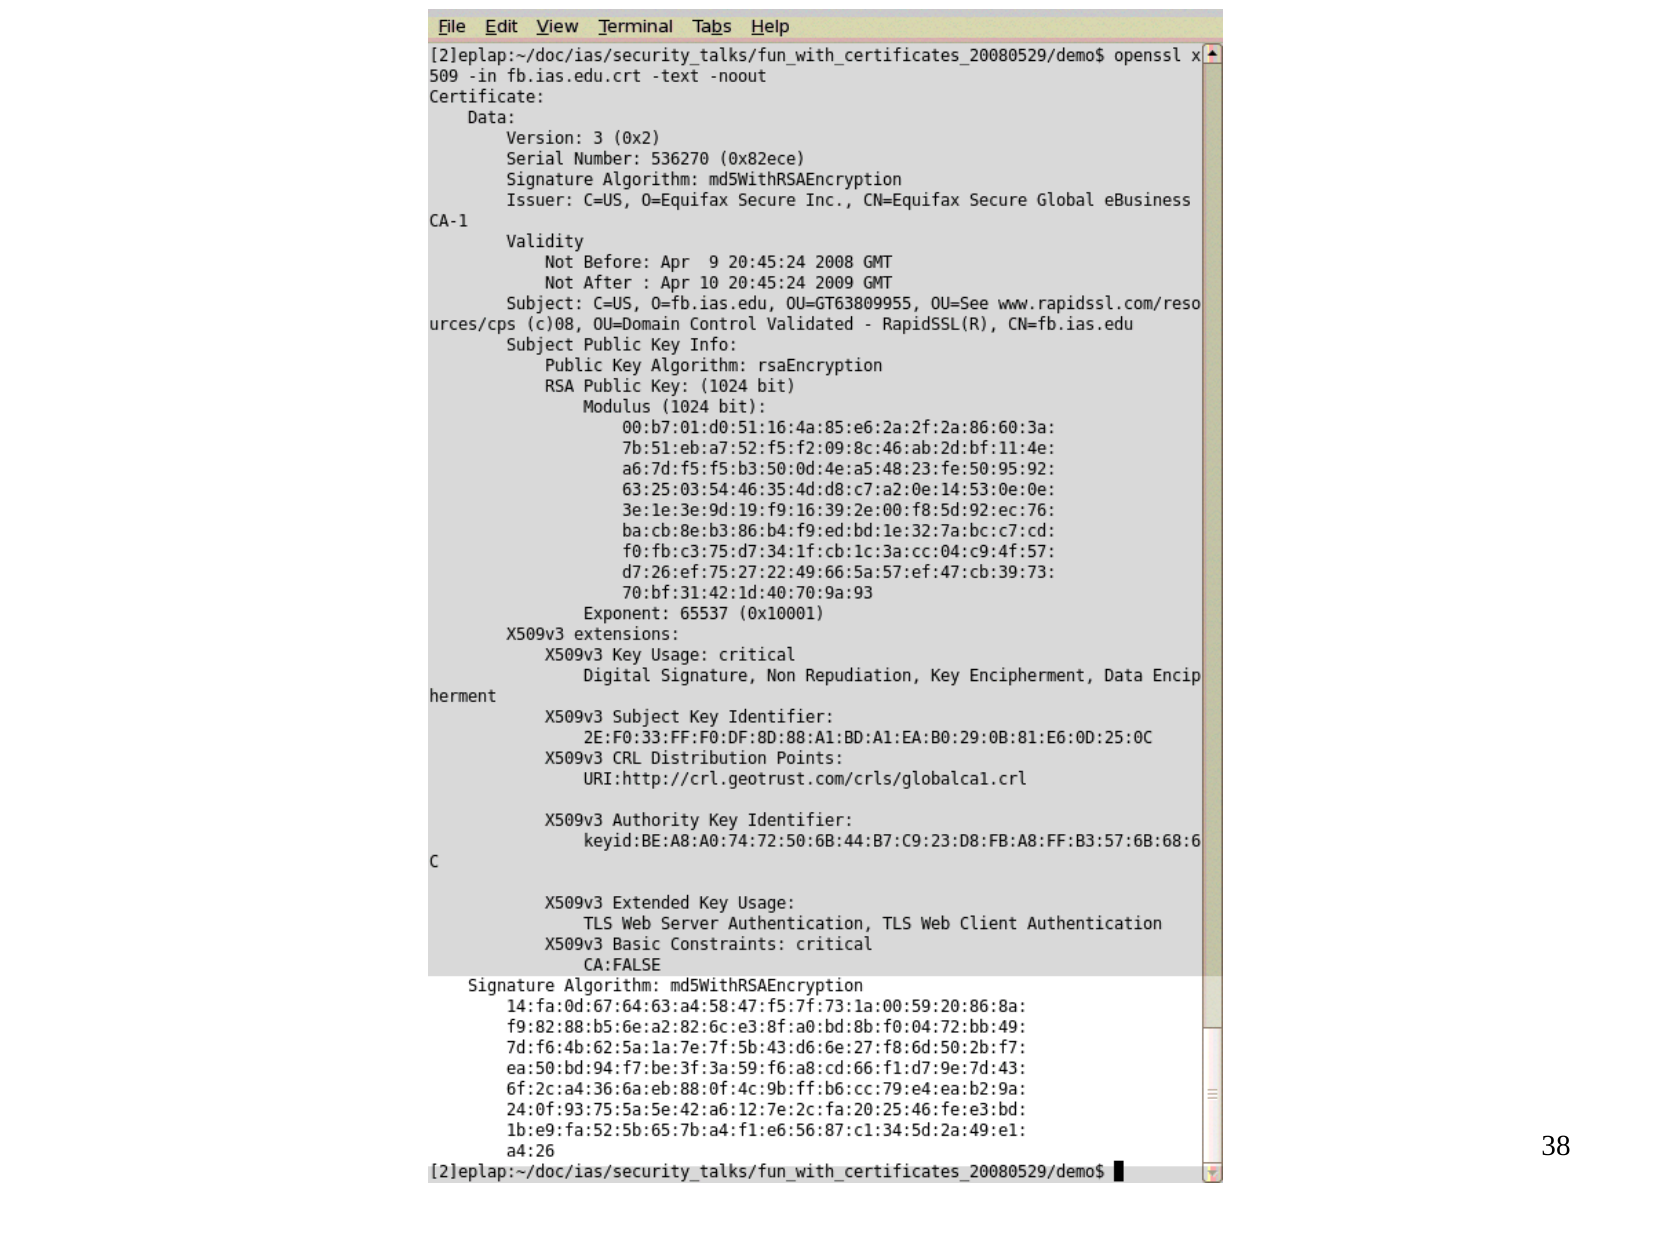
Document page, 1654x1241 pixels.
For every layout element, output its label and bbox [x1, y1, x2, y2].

picture [428, 9, 1223, 1183]
